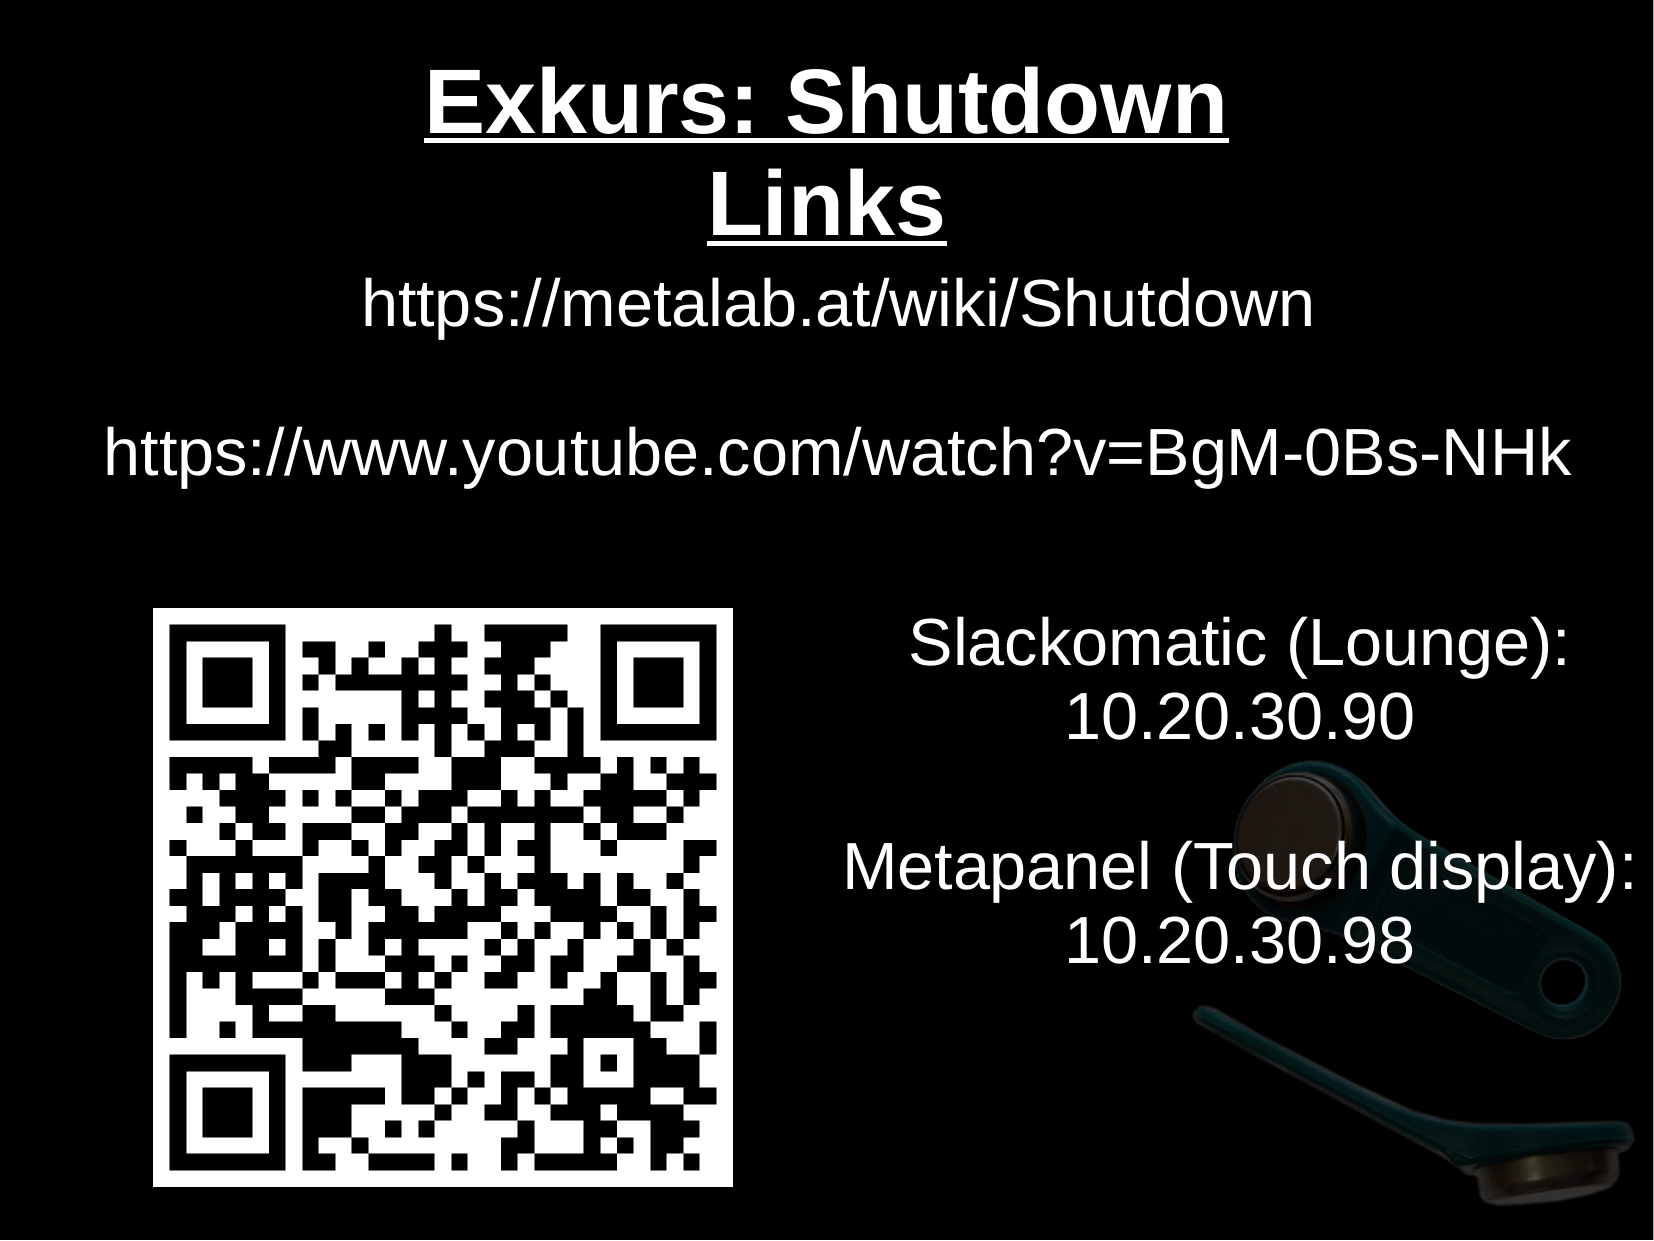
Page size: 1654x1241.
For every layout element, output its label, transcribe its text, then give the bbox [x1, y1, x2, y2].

picture [1150, 732, 1654, 1236]
picture [153, 608, 733, 1187]
text_box Slackomatic (Lounge): 10.20.30.90 Metapanel (Touch display): 10.20.30.98 [803, 567, 1642, 1016]
title Exkurs: Shutdown Links [82, 49, 1571, 200]
subtitle https://metalab.at/wiki/Shutdown https://www.youtube.com/watch?v=BgM-0Bs-NHk [47, 200, 1595, 556]
